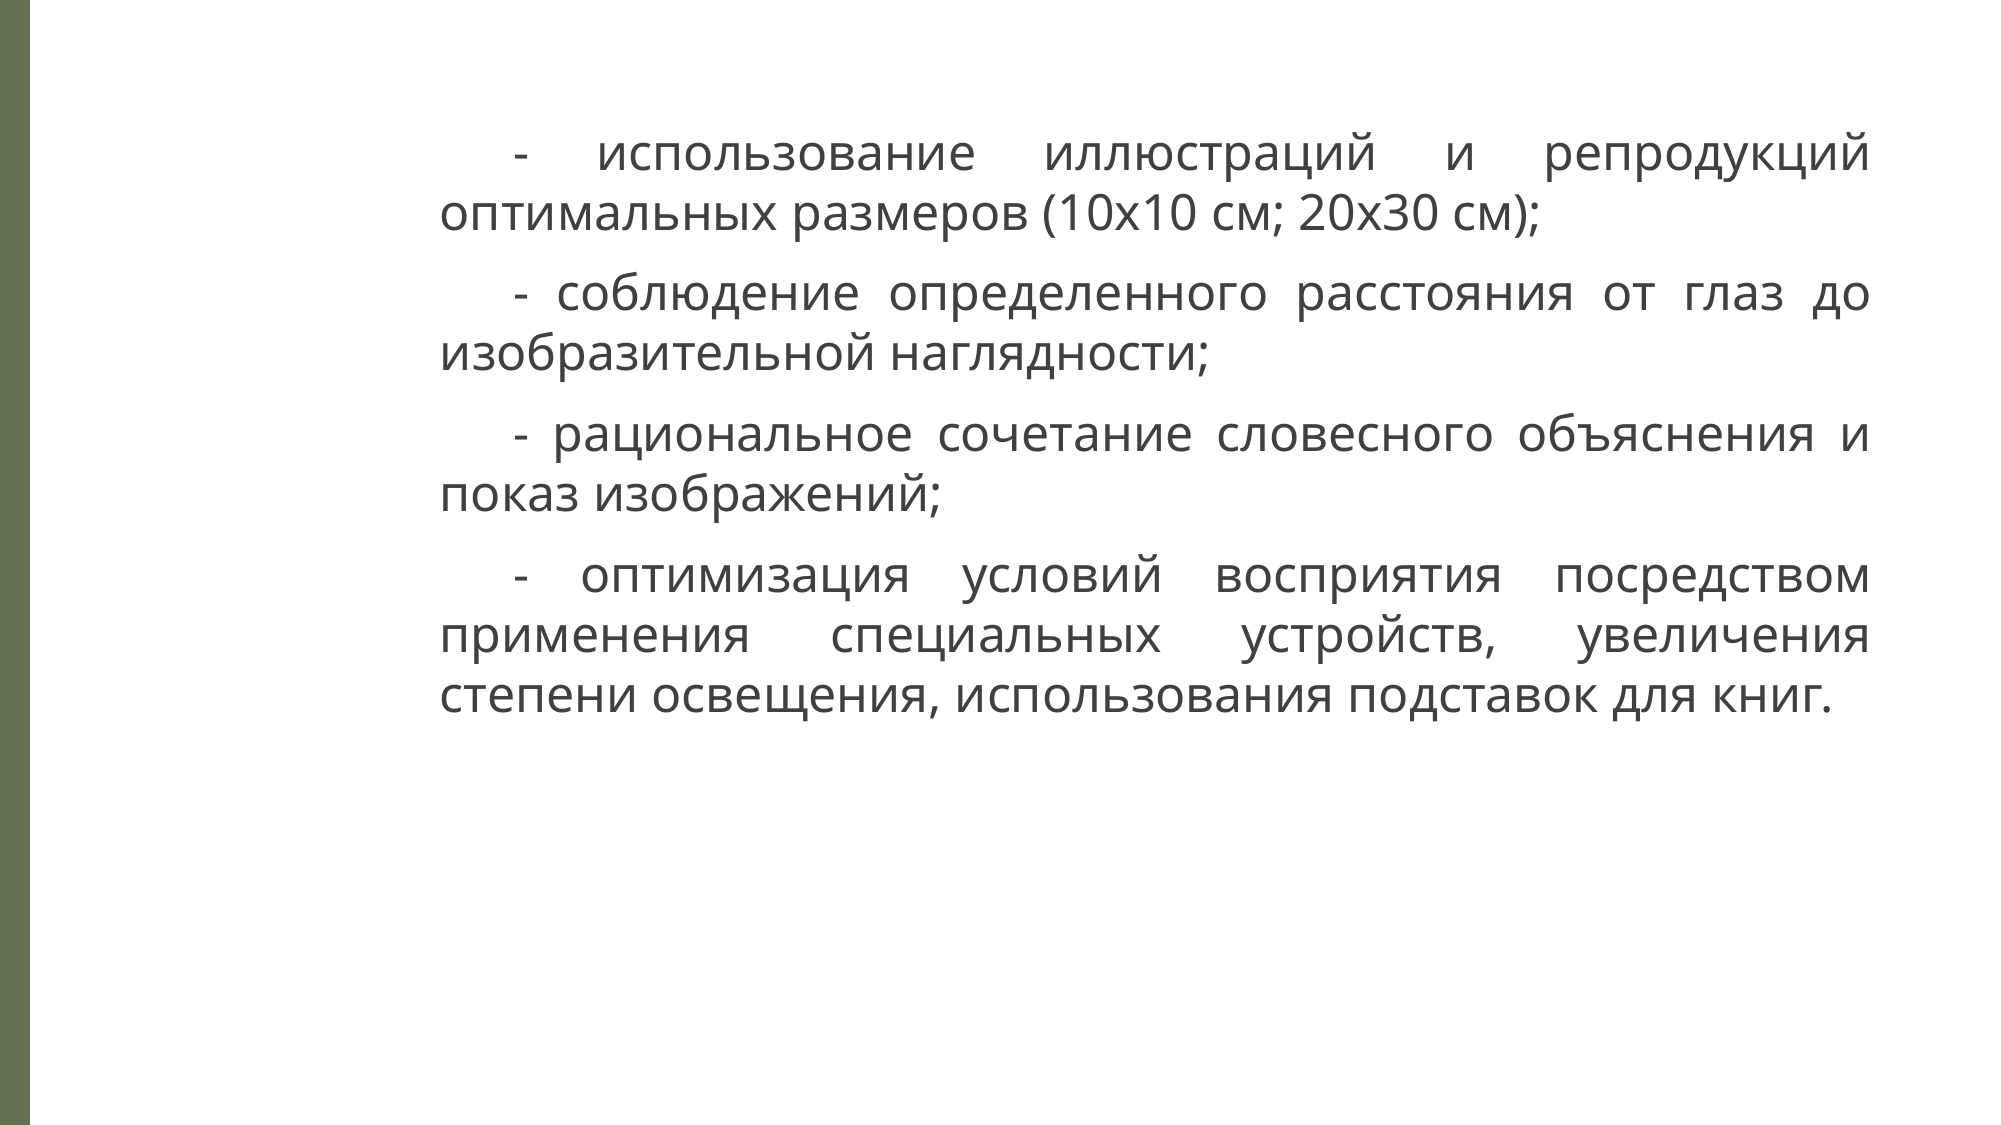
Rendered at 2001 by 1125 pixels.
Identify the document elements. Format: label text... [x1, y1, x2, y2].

list - использование иллюстраций и репродукций оптимальных размеров (10х10 см; 20х30 см); - соблюдение определенного расстояния от глаз до изобразительной наглядности; - рациональное сочетание словесного объяснения и показ изображений; - оптимизация условий восприятия посредством применения специальных устройств, увеличения степени освещения, использования подставок для книг. [424, 104, 1888, 970]
